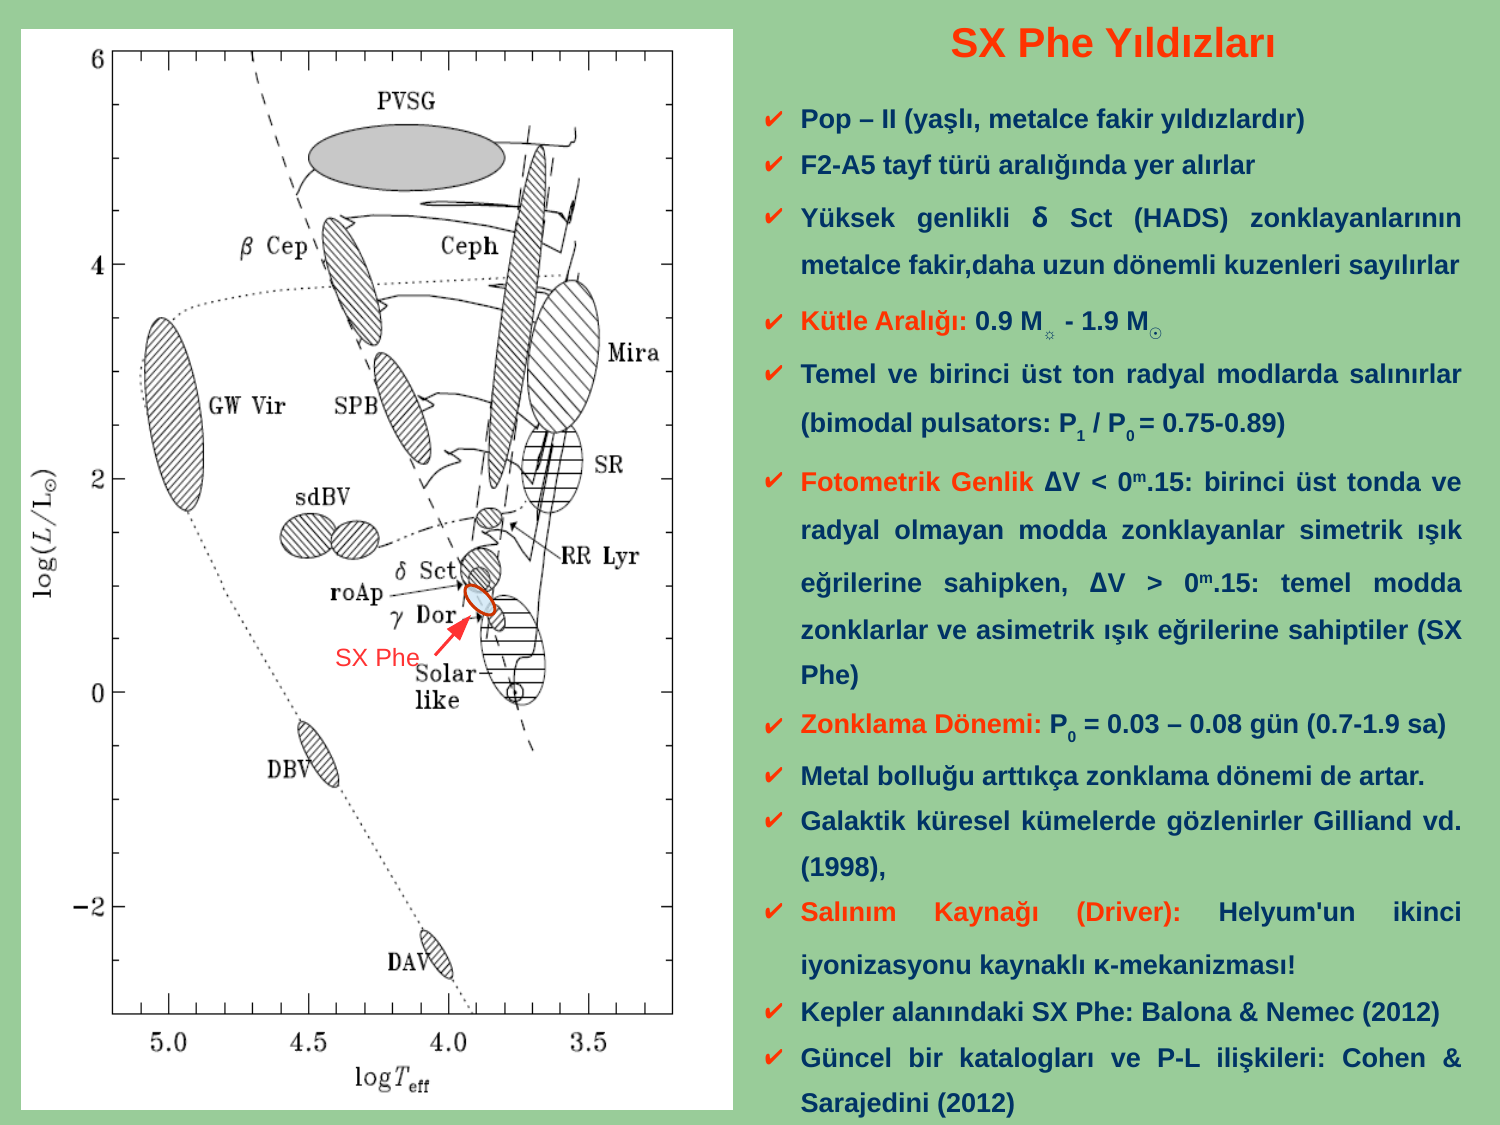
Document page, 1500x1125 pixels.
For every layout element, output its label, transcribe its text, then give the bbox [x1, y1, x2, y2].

text_box [465, 585, 496, 615]
text_box SX Phe [317, 635, 438, 679]
text_box SX Phe Yıldızları Pop – II (yaşlı, metalce fakir yıldızlardır) F2-A5 tayf türü aralığında yer alırlar Yüksek genlikli δ Sct (HADS) zonklayanlarının metalce fakir,daha uzun dönemli kuzenleri sayılırlar Kütle Aralığı: 0.9 M☼ - 1.9 M☉ Temel ve birinci üst ton radyal modlarda salınırlar (bimodal pulsators: P1 / P0 = 0.75-0.89) Fotometrik Genlik ΔV < 0m.15: birinci üst tonda ve radyal olmayan modda zonklayanlar simetrik ışık eğrilerine sahipken, ΔV > 0m.15: temel modda zonklarlar ve asimetrik ışık eğrilerine sahiptiler (SX Phe) Zonklama Dönemi: P0 = 0.03 – 0.08 gün (0.7-1.9 sa) Metal bolluğu arttıkça zonklama dönemi de artar. Galaktik küresel kümelerde gözlenirler Gilliand vd. (1998), Salınım Kaynağı (Driver): Helyum'un ikinci iyonizasyonu kaynaklı κ-mekanizması! Kepler alanındaki SX Phe: Balona & Nemec (2012) Güncel bir katalogları ve P-L ilişkileri: Cohen & Sarajedini (2012) [750, 12, 1477, 1125]
picture [21, 29, 733, 1110]
